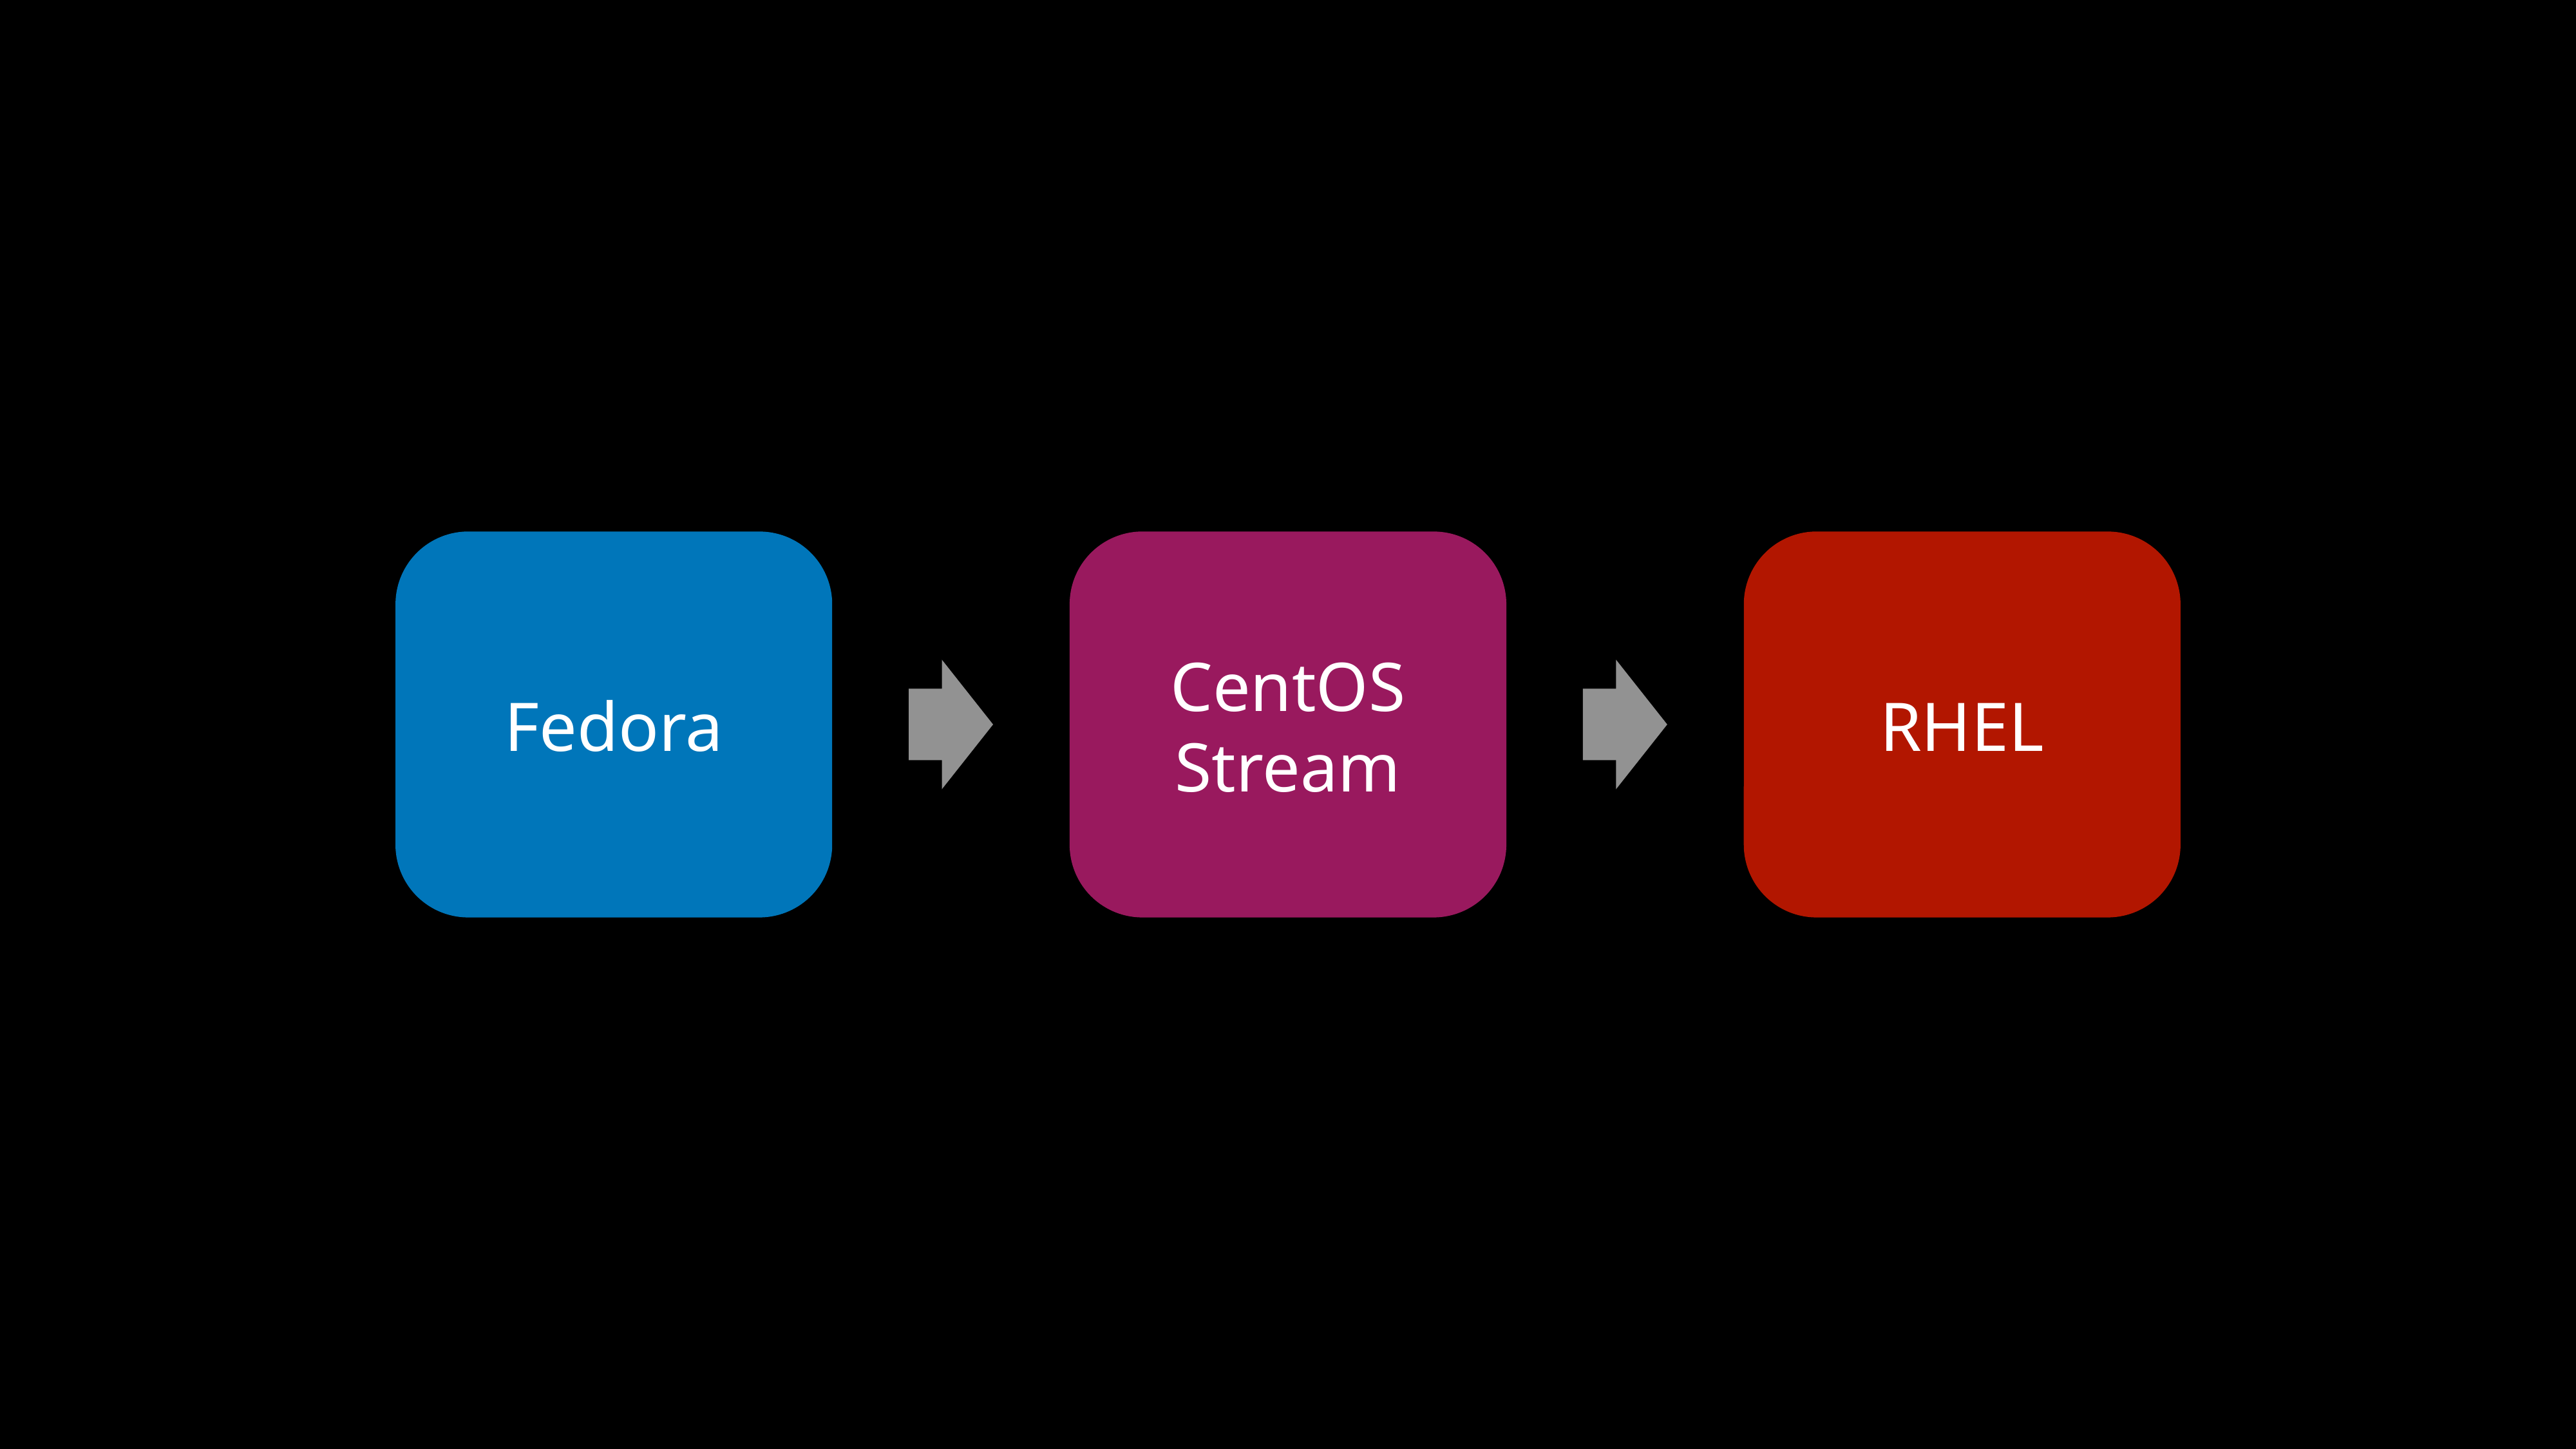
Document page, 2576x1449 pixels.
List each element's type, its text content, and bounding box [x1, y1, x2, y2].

text_box RHEL [1743, 531, 2181, 918]
text_box Fedora [395, 531, 833, 918]
text_box CentOS Stream [1069, 531, 1507, 918]
text_box [1582, 659, 1667, 790]
text_box [909, 659, 994, 790]
